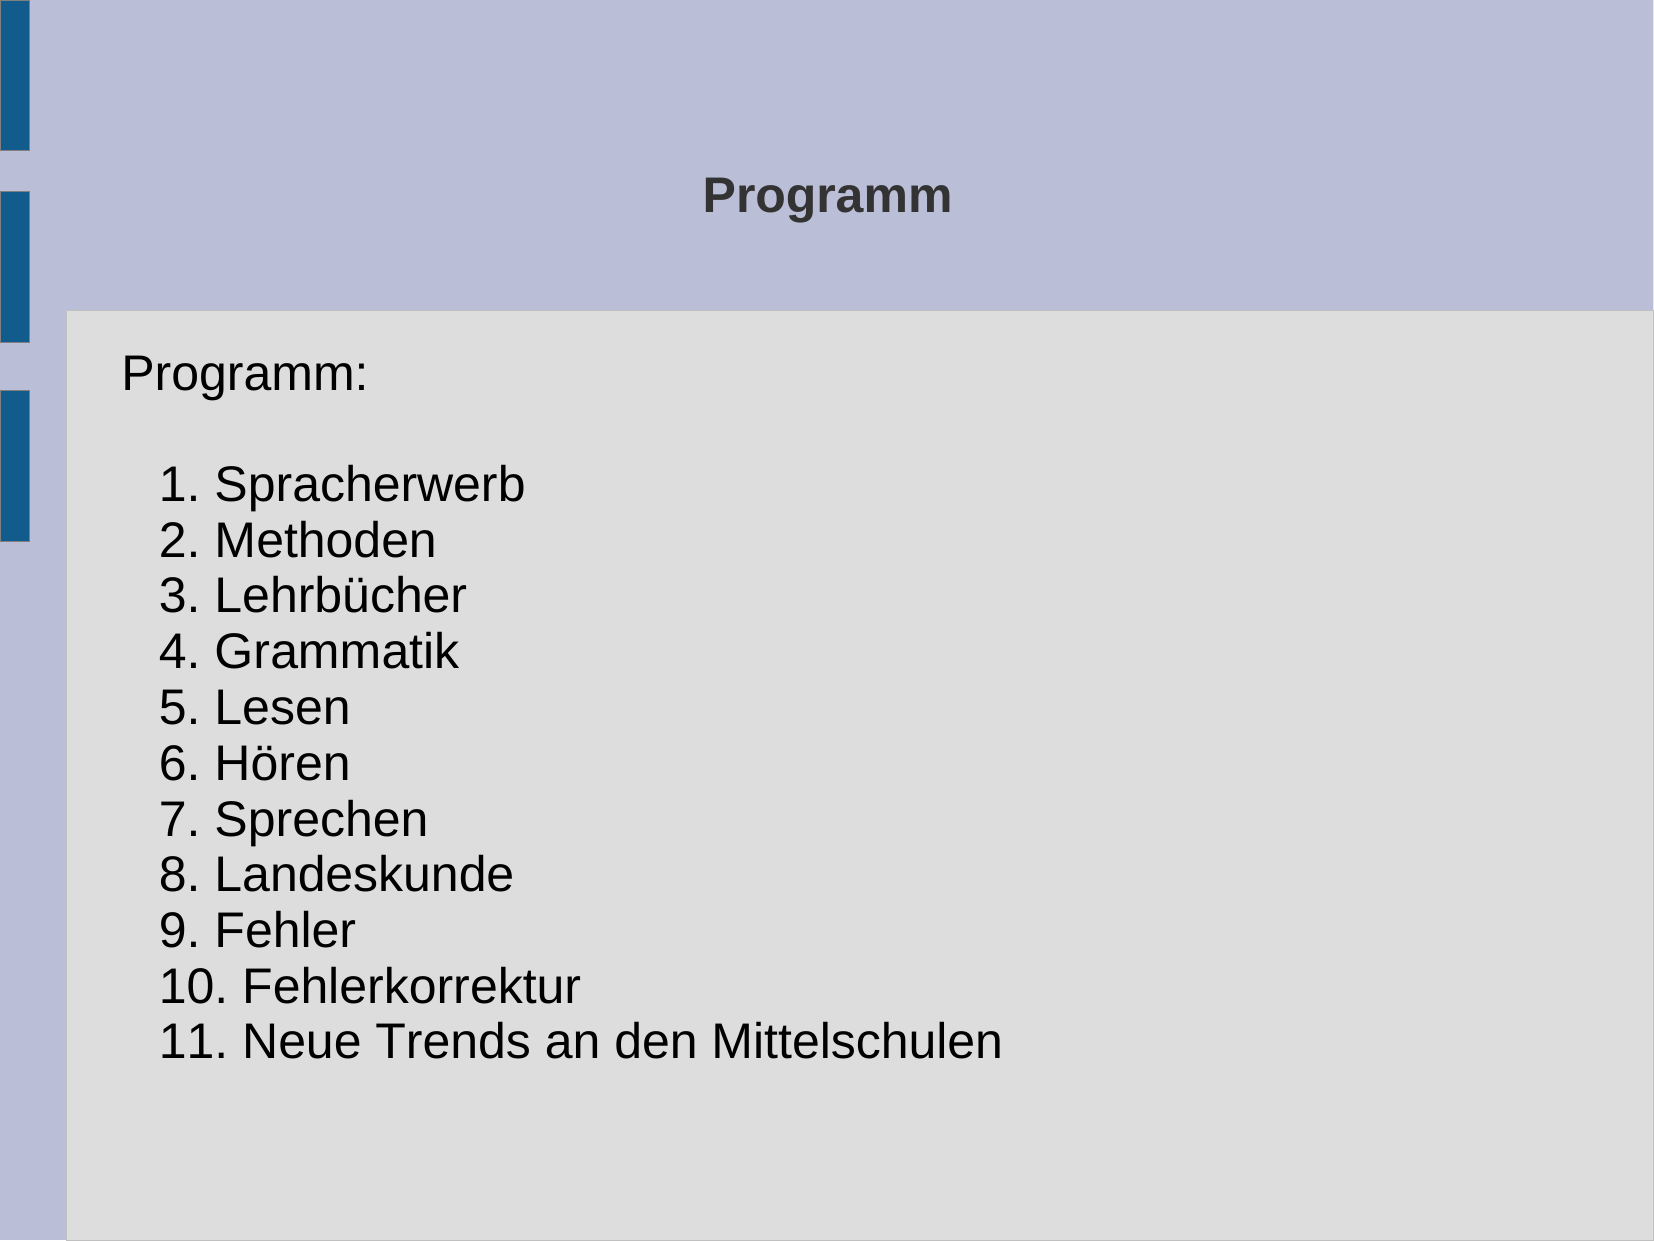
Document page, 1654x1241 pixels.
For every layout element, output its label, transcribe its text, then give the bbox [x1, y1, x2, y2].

title Programm [121, 91, 1534, 299]
list Programm: 1. Spracherwerb 2. Methoden 3. Lehrbücher 4. Grammatik 5. Lesen 6. Hören 7. Sprechen 8. Landeskunde 9. Fehler 10. Fehlerkorrektur 11. Neue Trends an den Mittelschulen [121, 344, 1534, 1127]
